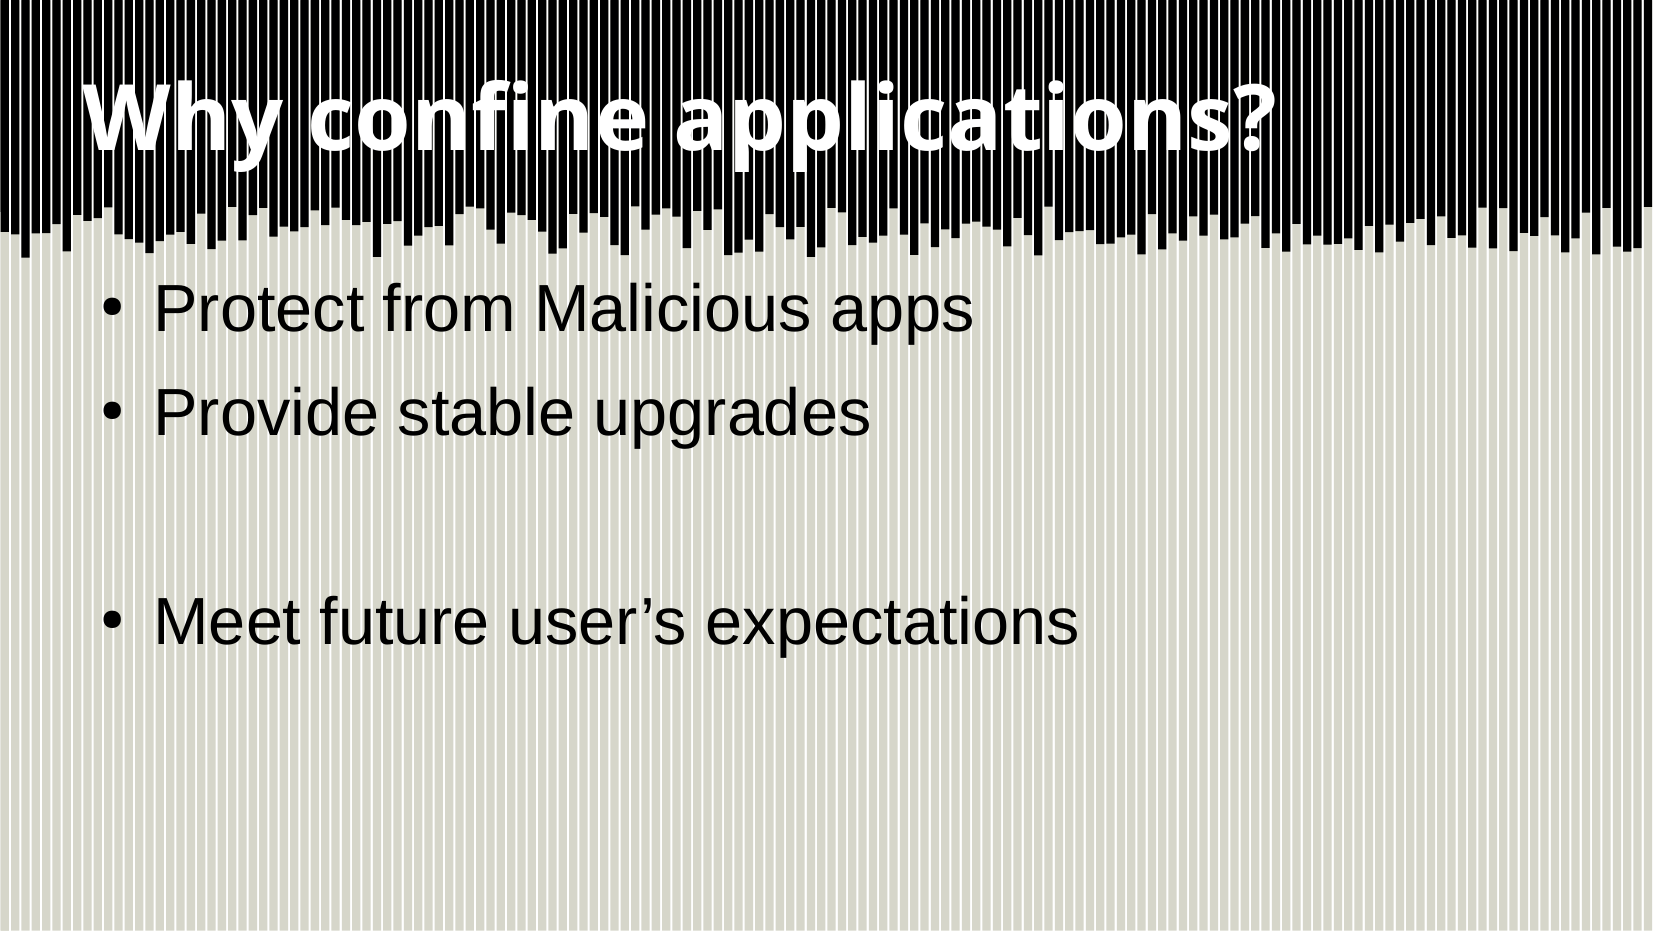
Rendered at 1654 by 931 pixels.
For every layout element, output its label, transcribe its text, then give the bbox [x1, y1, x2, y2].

title Why confine applications? [82, 37, 1571, 193]
list Protect from Malicious apps Provide stable upgrades Meet future user’s expectations [82, 270, 1571, 811]
